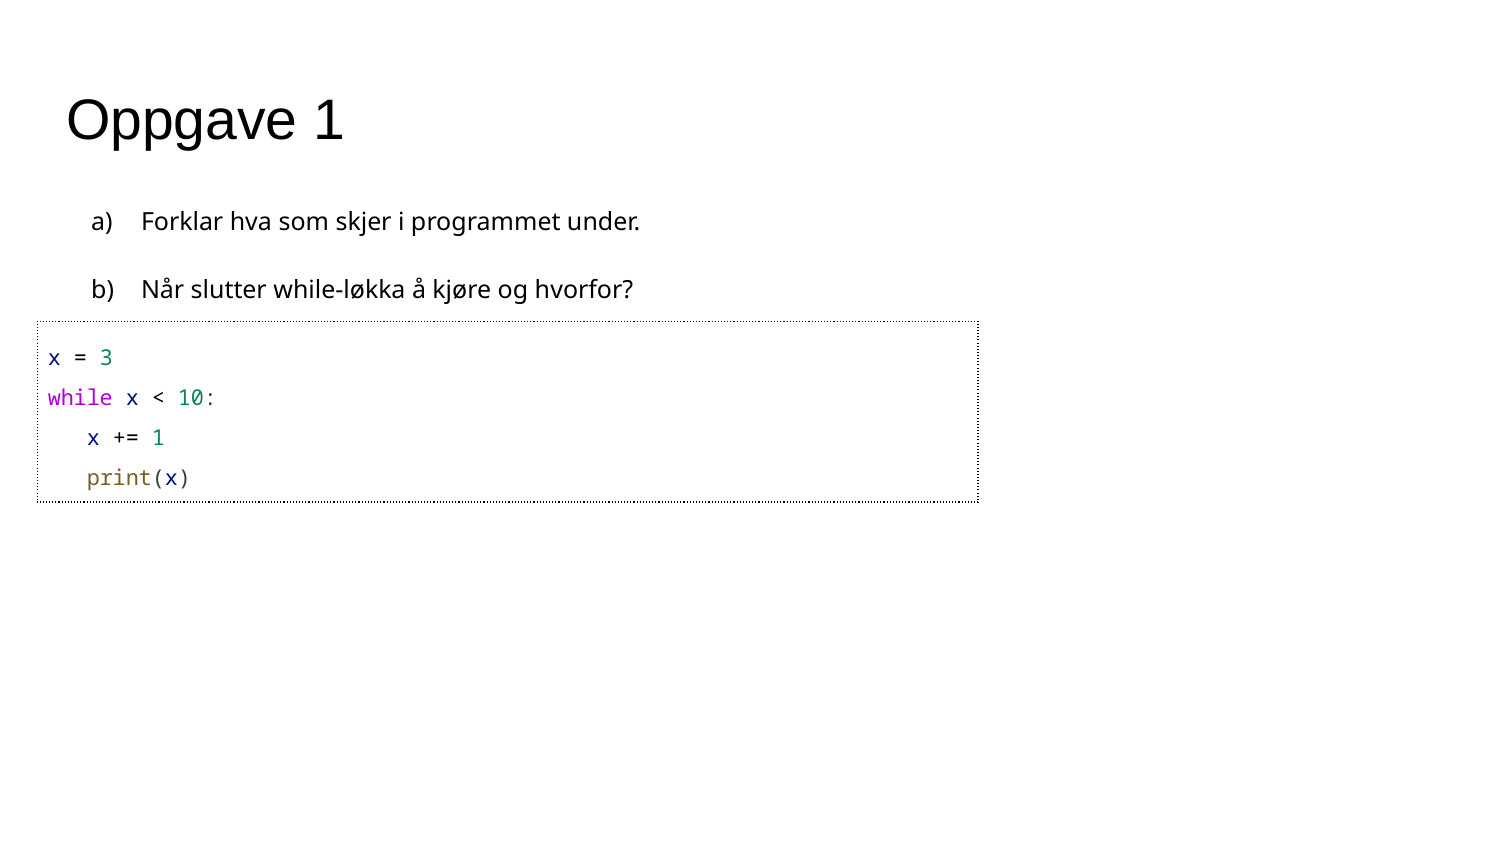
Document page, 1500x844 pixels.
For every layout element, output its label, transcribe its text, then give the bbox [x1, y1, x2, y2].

title Oppgave 1 [51, 72, 1449, 167]
table_header x = 3 while x < 10: x += 1 print(x) [38, 322, 978, 502]
list Forklar hva som skjer i programmet under. Når slutter while-løkka å kjøre og hvorfor? [51, 189, 1449, 750]
